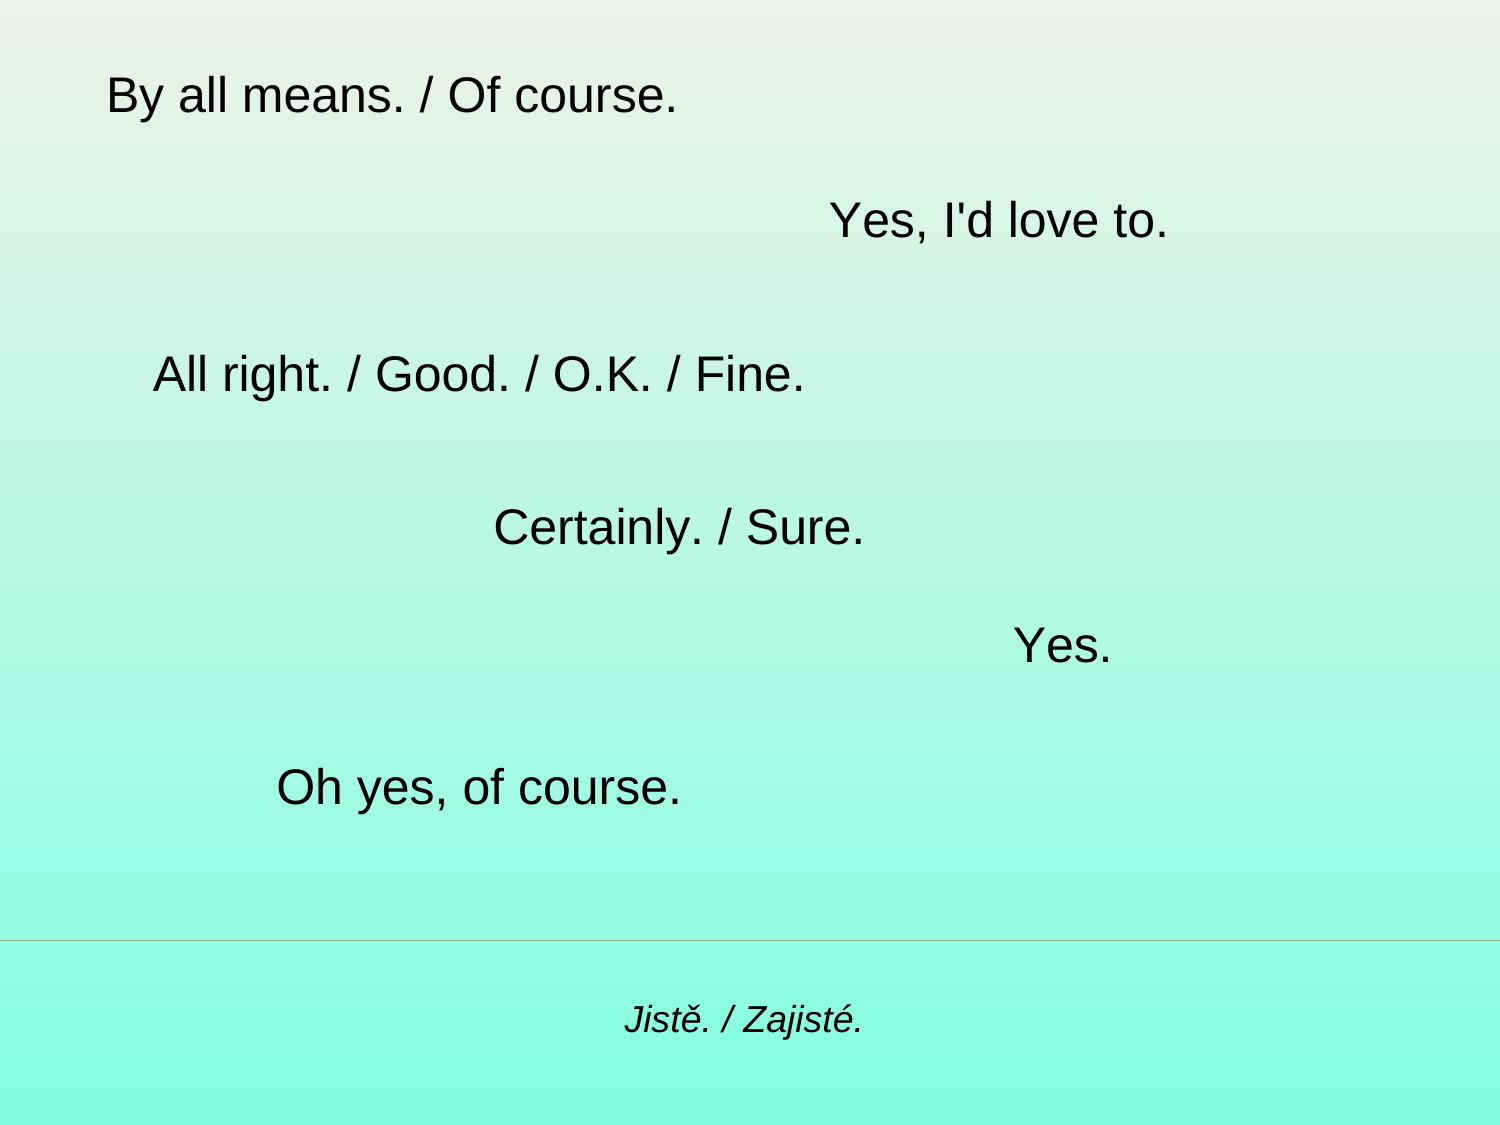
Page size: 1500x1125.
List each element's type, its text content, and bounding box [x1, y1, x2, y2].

text_box Yes, I'd love to. [814, 179, 1185, 256]
text_box All right. / Good. / O.K. / Fine. [138, 333, 822, 409]
text_box Jistě. / Zajisté. [609, 987, 880, 1049]
text_box Oh yes, of course. [261, 746, 698, 823]
text_box Certainly. / Sure. [478, 486, 881, 563]
text_box Yes. [998, 604, 1400, 681]
text_box By all means. / Of course. [91, 54, 694, 131]
